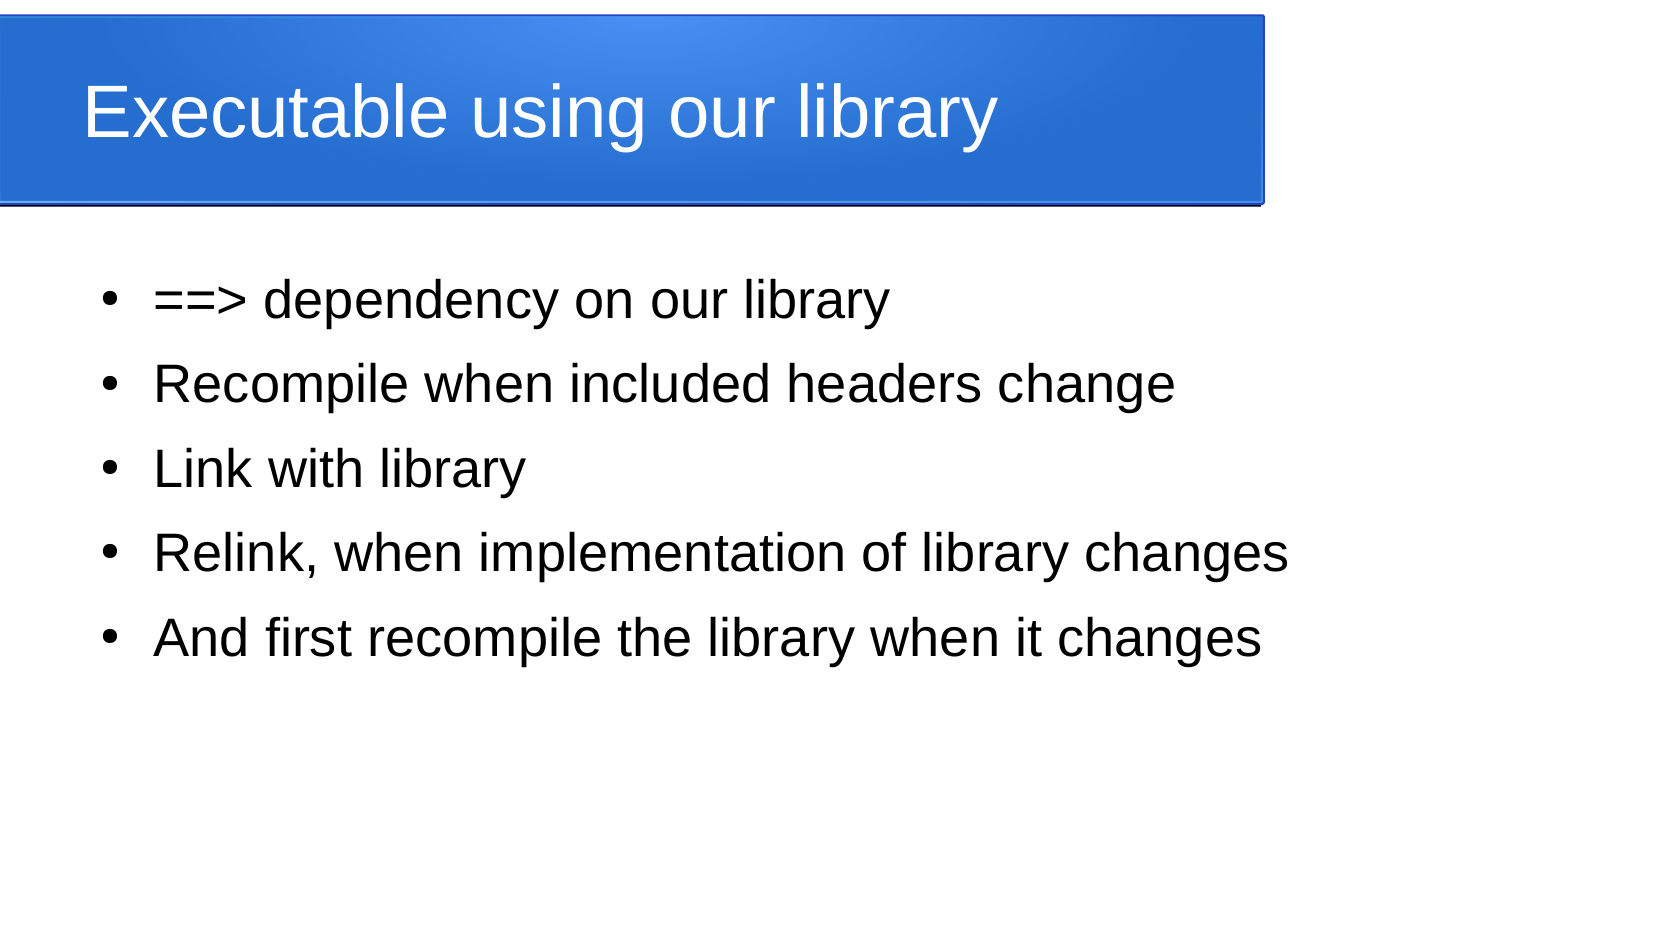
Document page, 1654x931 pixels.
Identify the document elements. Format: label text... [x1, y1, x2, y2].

list ==> dependency on our library Recompile when included headers change Link with library Relink, when implementation of library changes And first recompile the library when it changes [82, 269, 1591, 931]
title Executable using our library [82, 35, 1235, 189]
